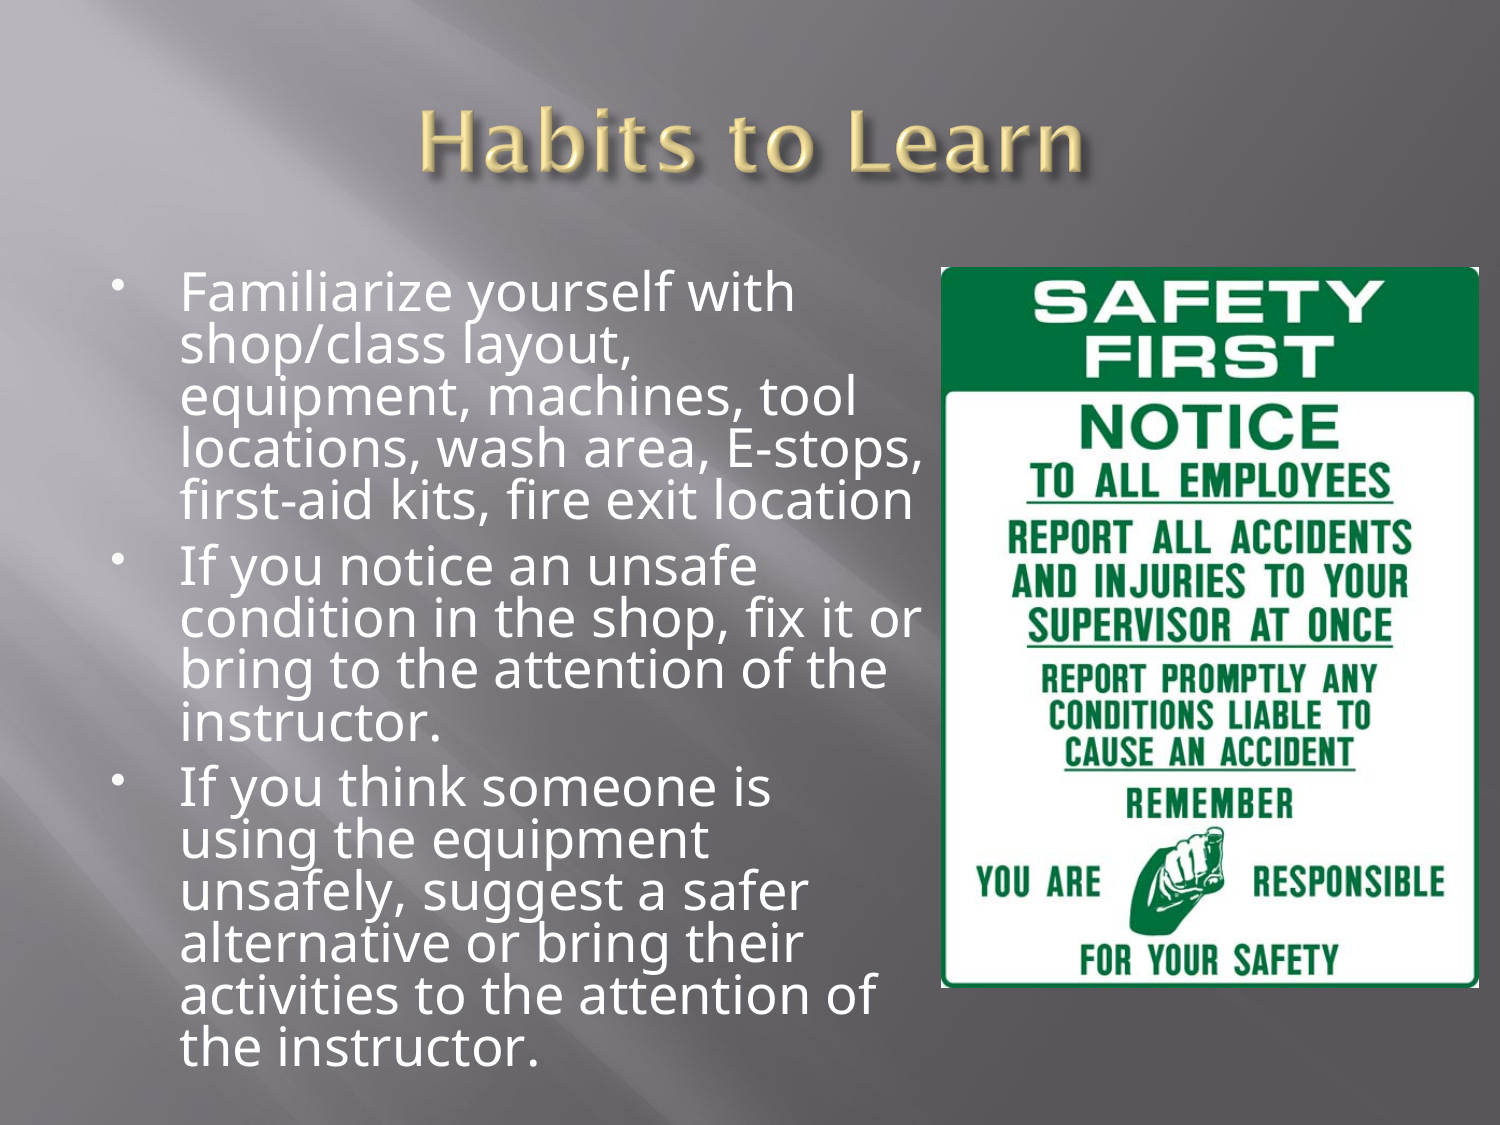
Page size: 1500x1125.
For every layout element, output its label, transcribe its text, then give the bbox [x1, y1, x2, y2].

picture [0, 0, 1500, 1125]
text_box [75, 45, 1426, 265]
list Familiarize yourself with shop/class layout, equipment, machines, tool locations, wash area, E-stops, first-aid kits, fire exit location If you notice an unsafe condition in the shop, fix it or bring to the attention of the instructor. If you think someone is using the equipment unsafely, suggest a safer alternative or bring their activities to the attention of the instructor. [74, 262, 942, 1098]
